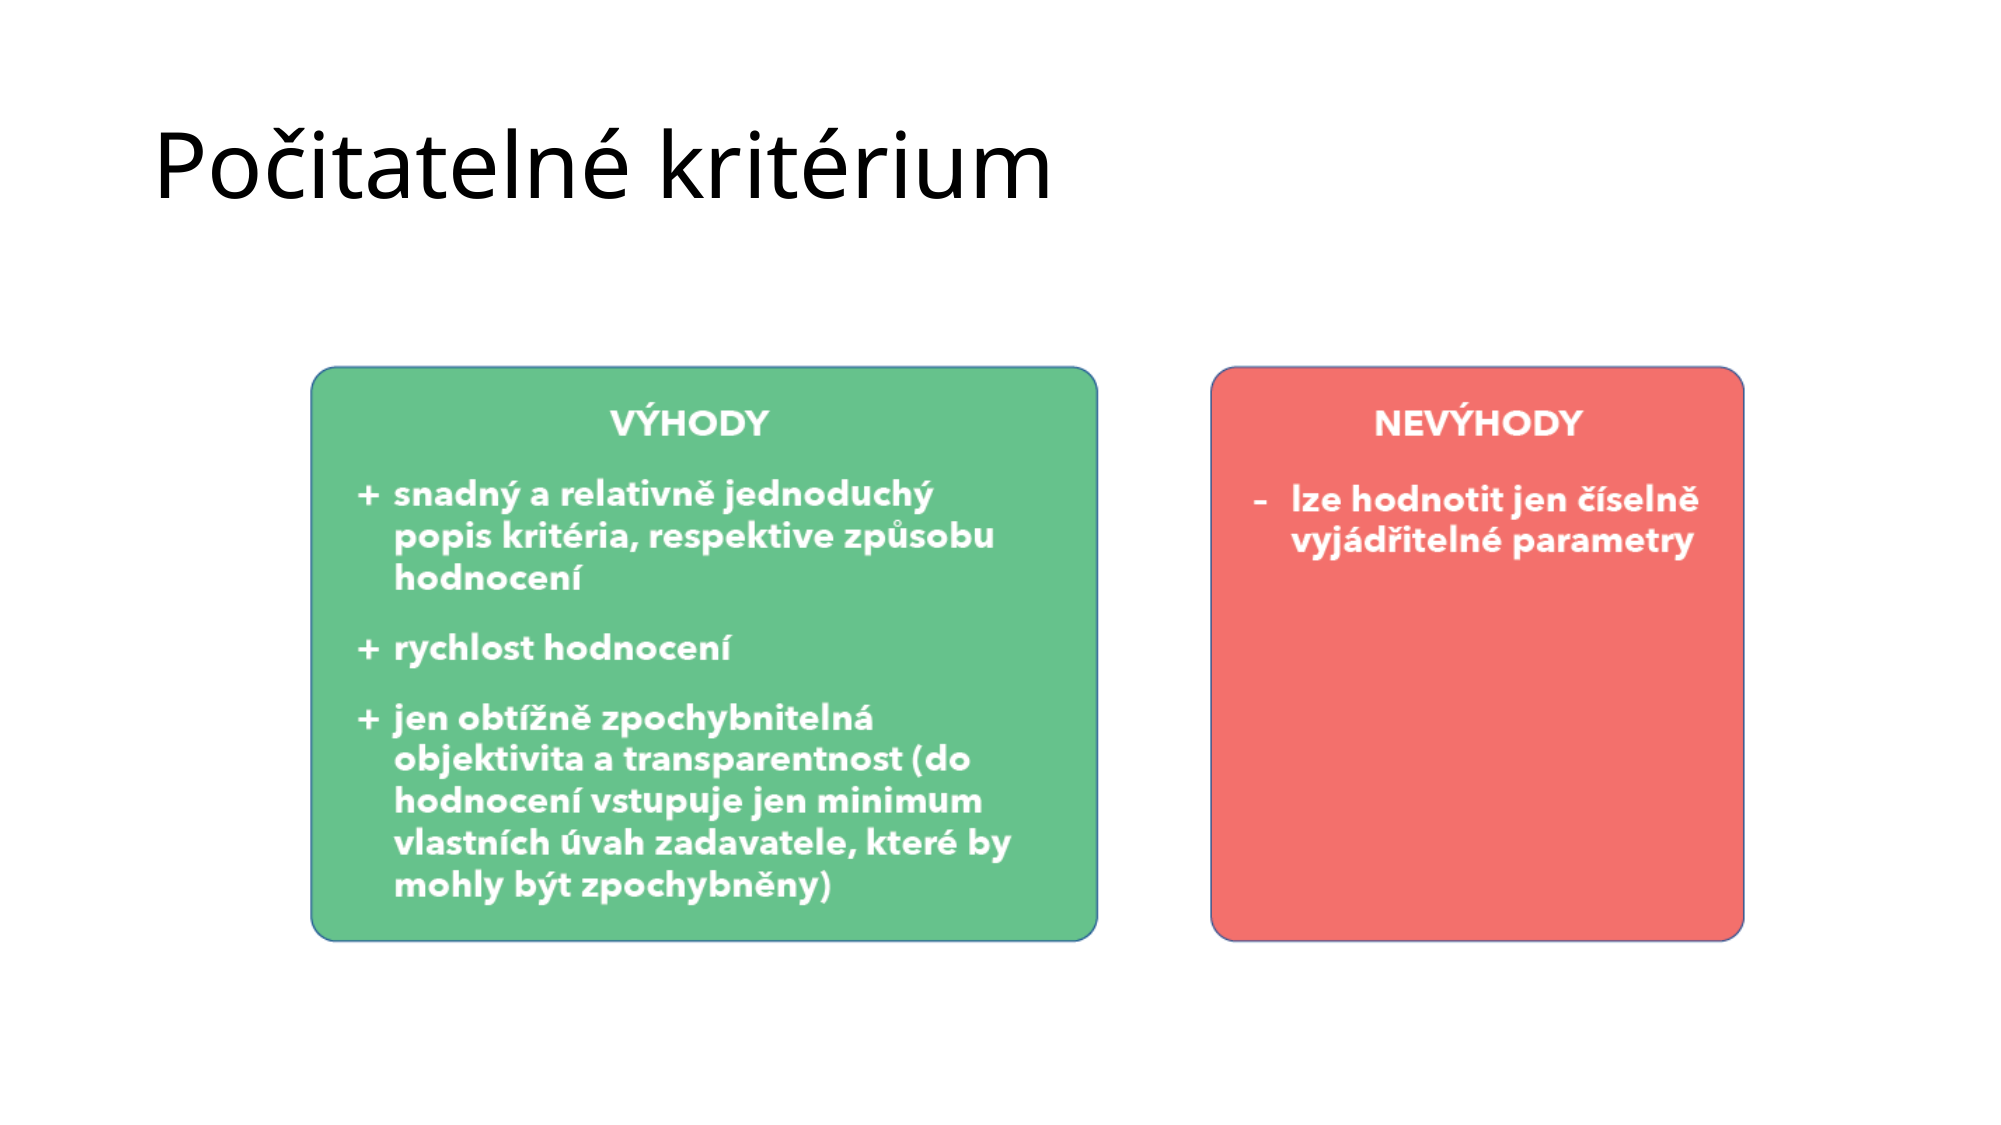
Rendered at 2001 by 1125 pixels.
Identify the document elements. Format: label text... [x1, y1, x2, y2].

title Počitatelné kritérium [137, 59, 1863, 278]
picture [267, 321, 1782, 1015]
